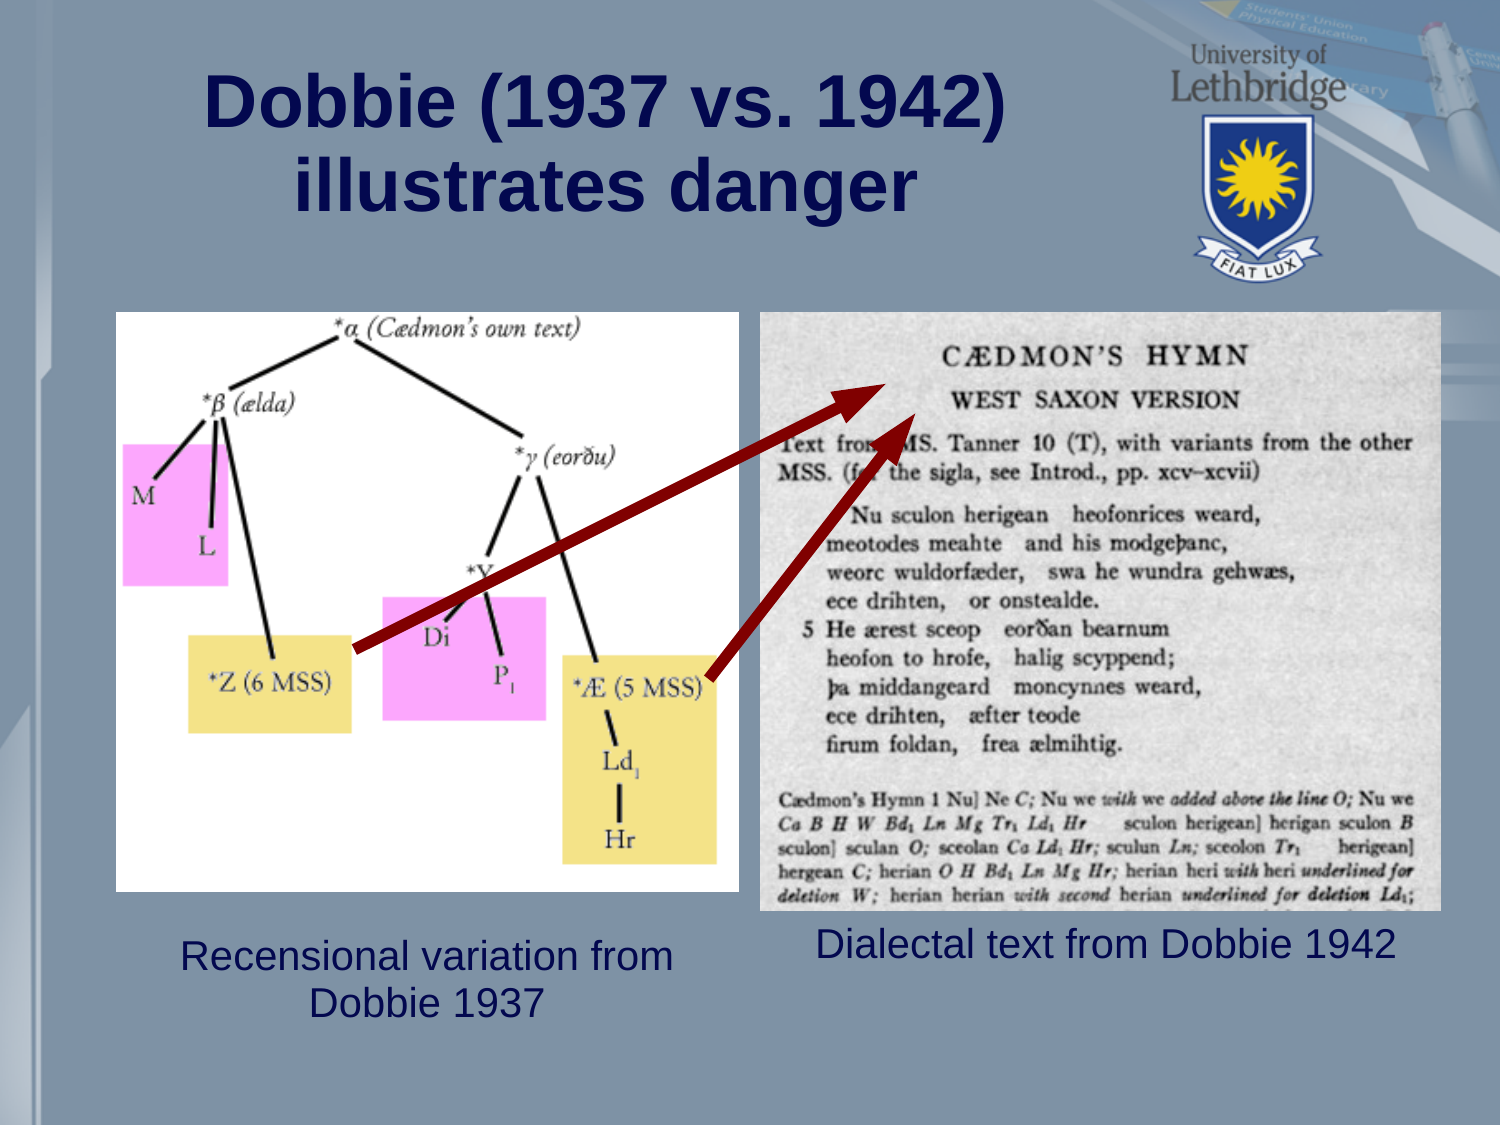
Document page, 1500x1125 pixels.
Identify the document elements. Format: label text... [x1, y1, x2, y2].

list Recensional variation from Dobbie 1937 [116, 933, 739, 1052]
title Dobbie (1937 vs. 1942) illustrates danger [75, 46, 1138, 241]
list Dialectal text from Dobbie 1942 [795, 921, 1418, 1040]
picture [0, 0, 1500, 1125]
